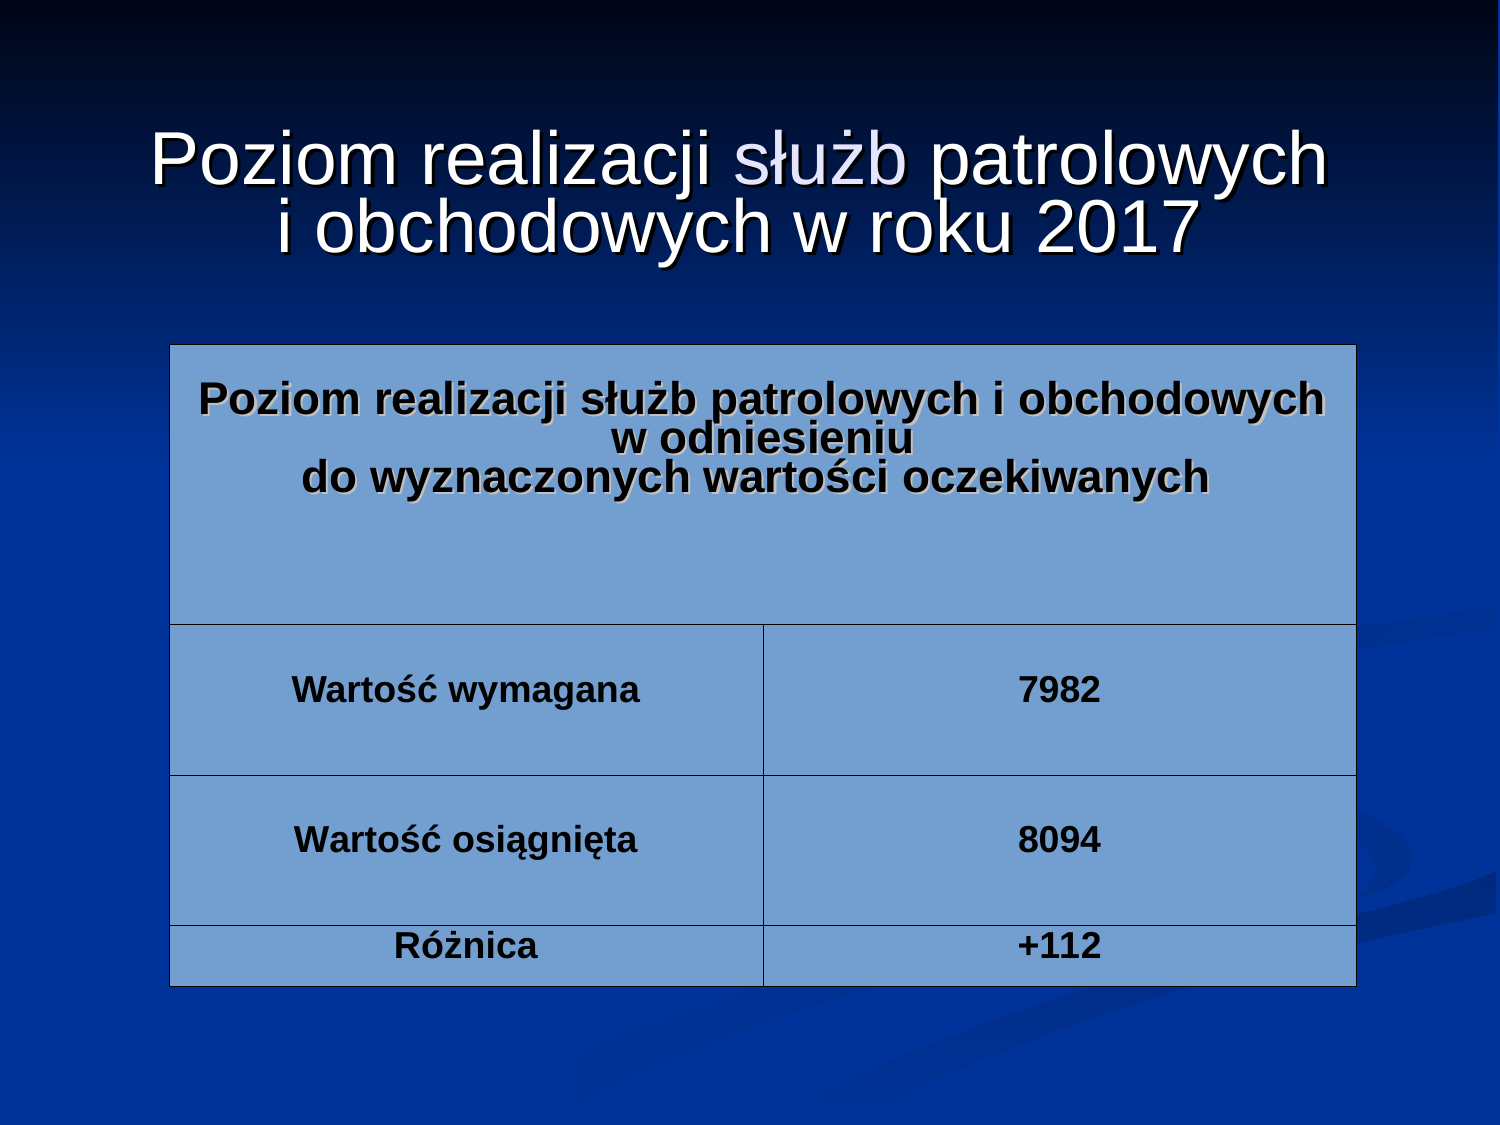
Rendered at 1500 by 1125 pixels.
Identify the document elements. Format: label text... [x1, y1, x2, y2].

table_cell 7982 [764, 625, 1356, 775]
table_cell Wartość osiągnięta [170, 776, 763, 925]
title Poziom realizacji służb patrolowych i obchodowych w roku 2017 [76, 76, 1424, 319]
table_cell Wartość wymagana [170, 625, 763, 775]
table_header Poziom realizacji służb patrolowych i obchodowych w odniesieniu do wyznaczonych wartości oczekiwanych [170, 345, 1356, 624]
table_cell Różnica [170, 926, 763, 986]
table_cell 8094 [764, 776, 1356, 925]
table_cell +112 [764, 926, 1356, 986]
